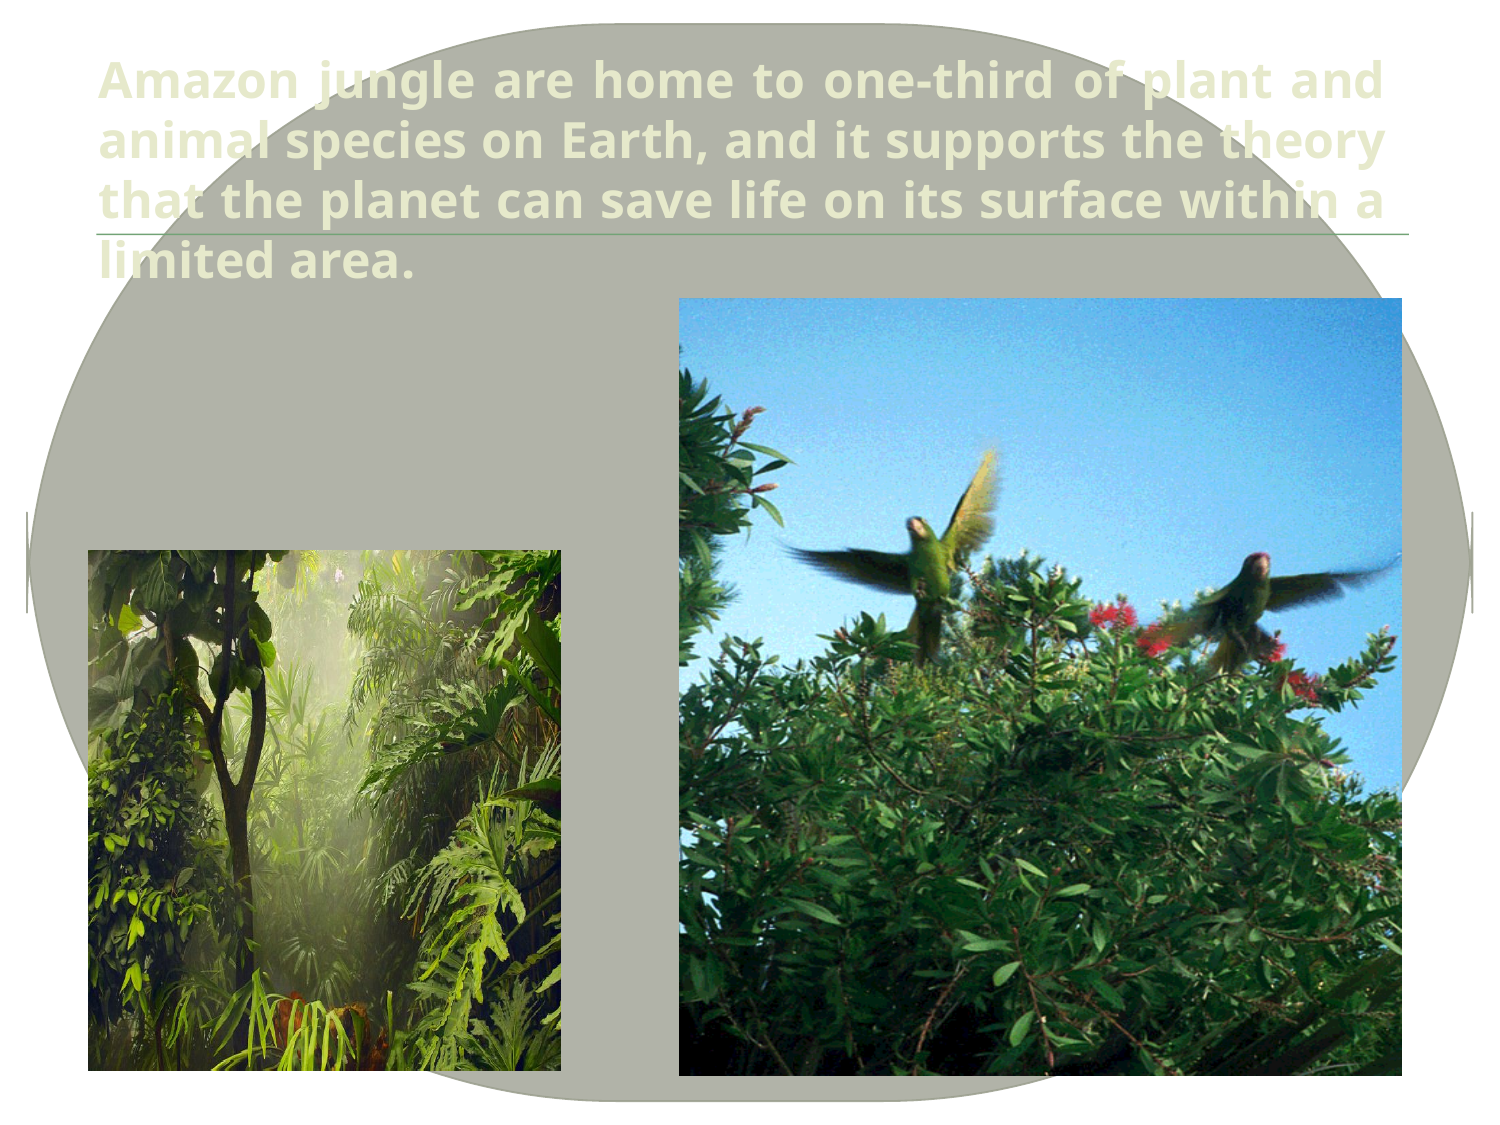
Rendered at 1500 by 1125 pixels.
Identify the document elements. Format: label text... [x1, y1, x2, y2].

picture [679, 298, 1402, 1076]
title Amazon jungle are home to one-third of plant and animal species on Earth, and it supports the theory that the planet can save life on its surface within a limited area. [75, 41, 1425, 327]
picture [88, 550, 561, 1071]
